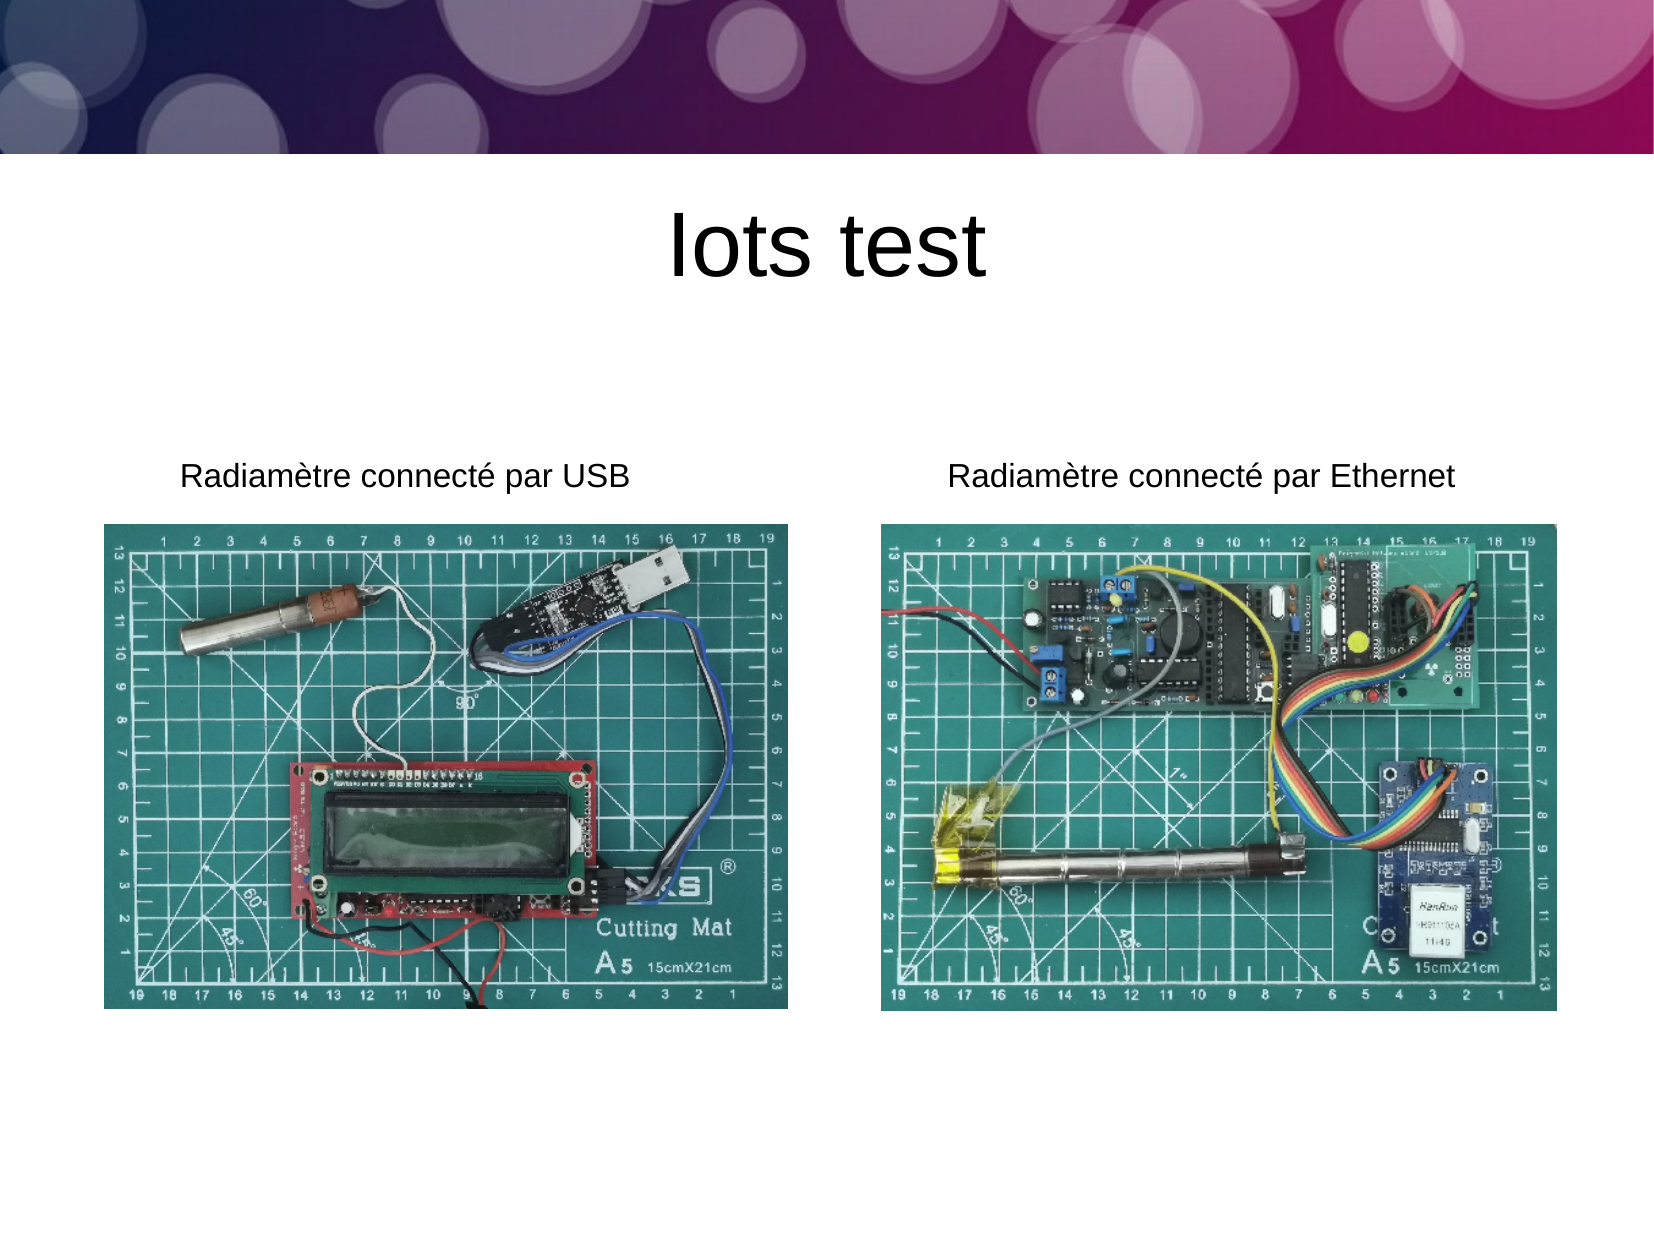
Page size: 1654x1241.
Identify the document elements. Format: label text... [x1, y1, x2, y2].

picture [0, 0, 1654, 154]
title Iots test [82, 159, 1571, 331]
picture [881, 524, 1557, 1011]
text_box Radiamètre connecté par Ethernet [932, 450, 1503, 502]
picture [104, 524, 788, 1009]
text_box Radiamètre connecté par USB [165, 450, 736, 502]
